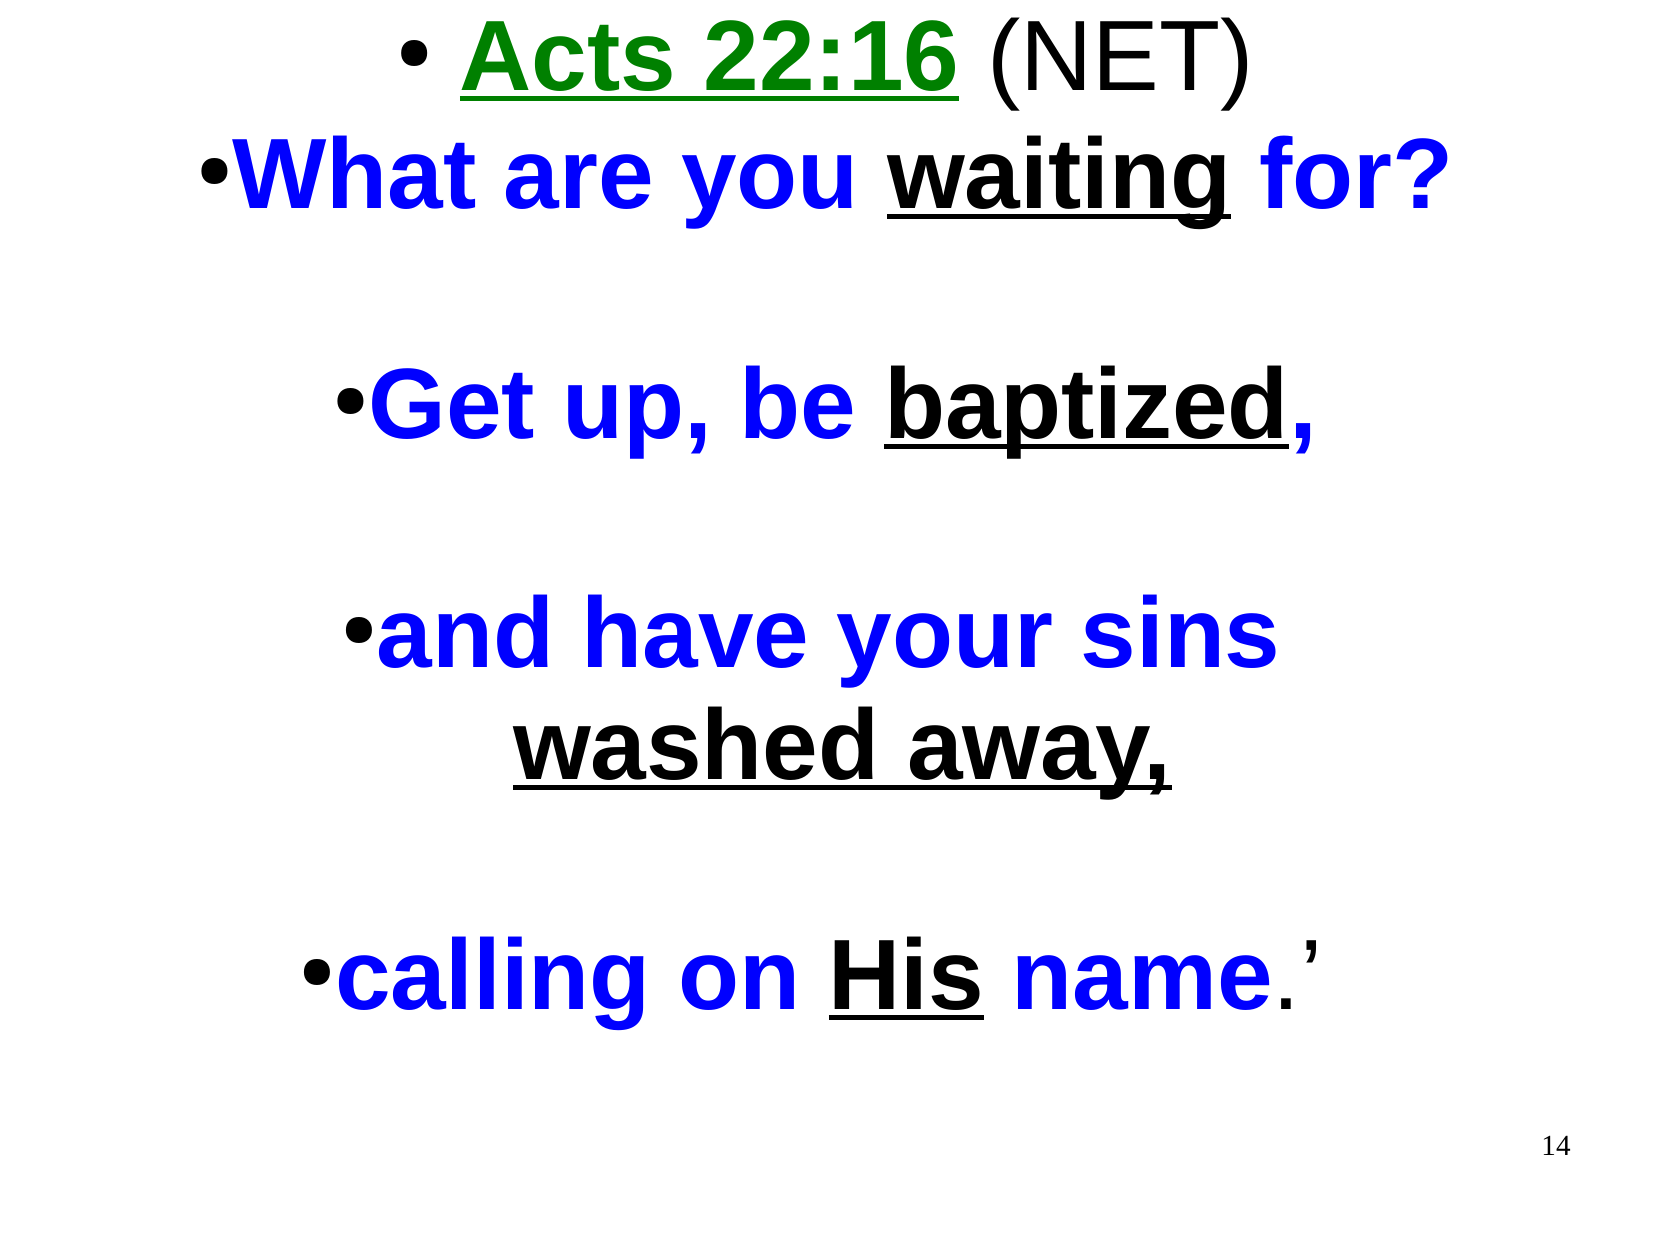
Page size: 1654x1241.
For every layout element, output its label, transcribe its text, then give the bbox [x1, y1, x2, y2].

list Acts 22:16 (NET) What are you waiting for? Get up, be baptized, and have your sins washed away, calling on His name.’ [0, 0, 1651, 1238]
